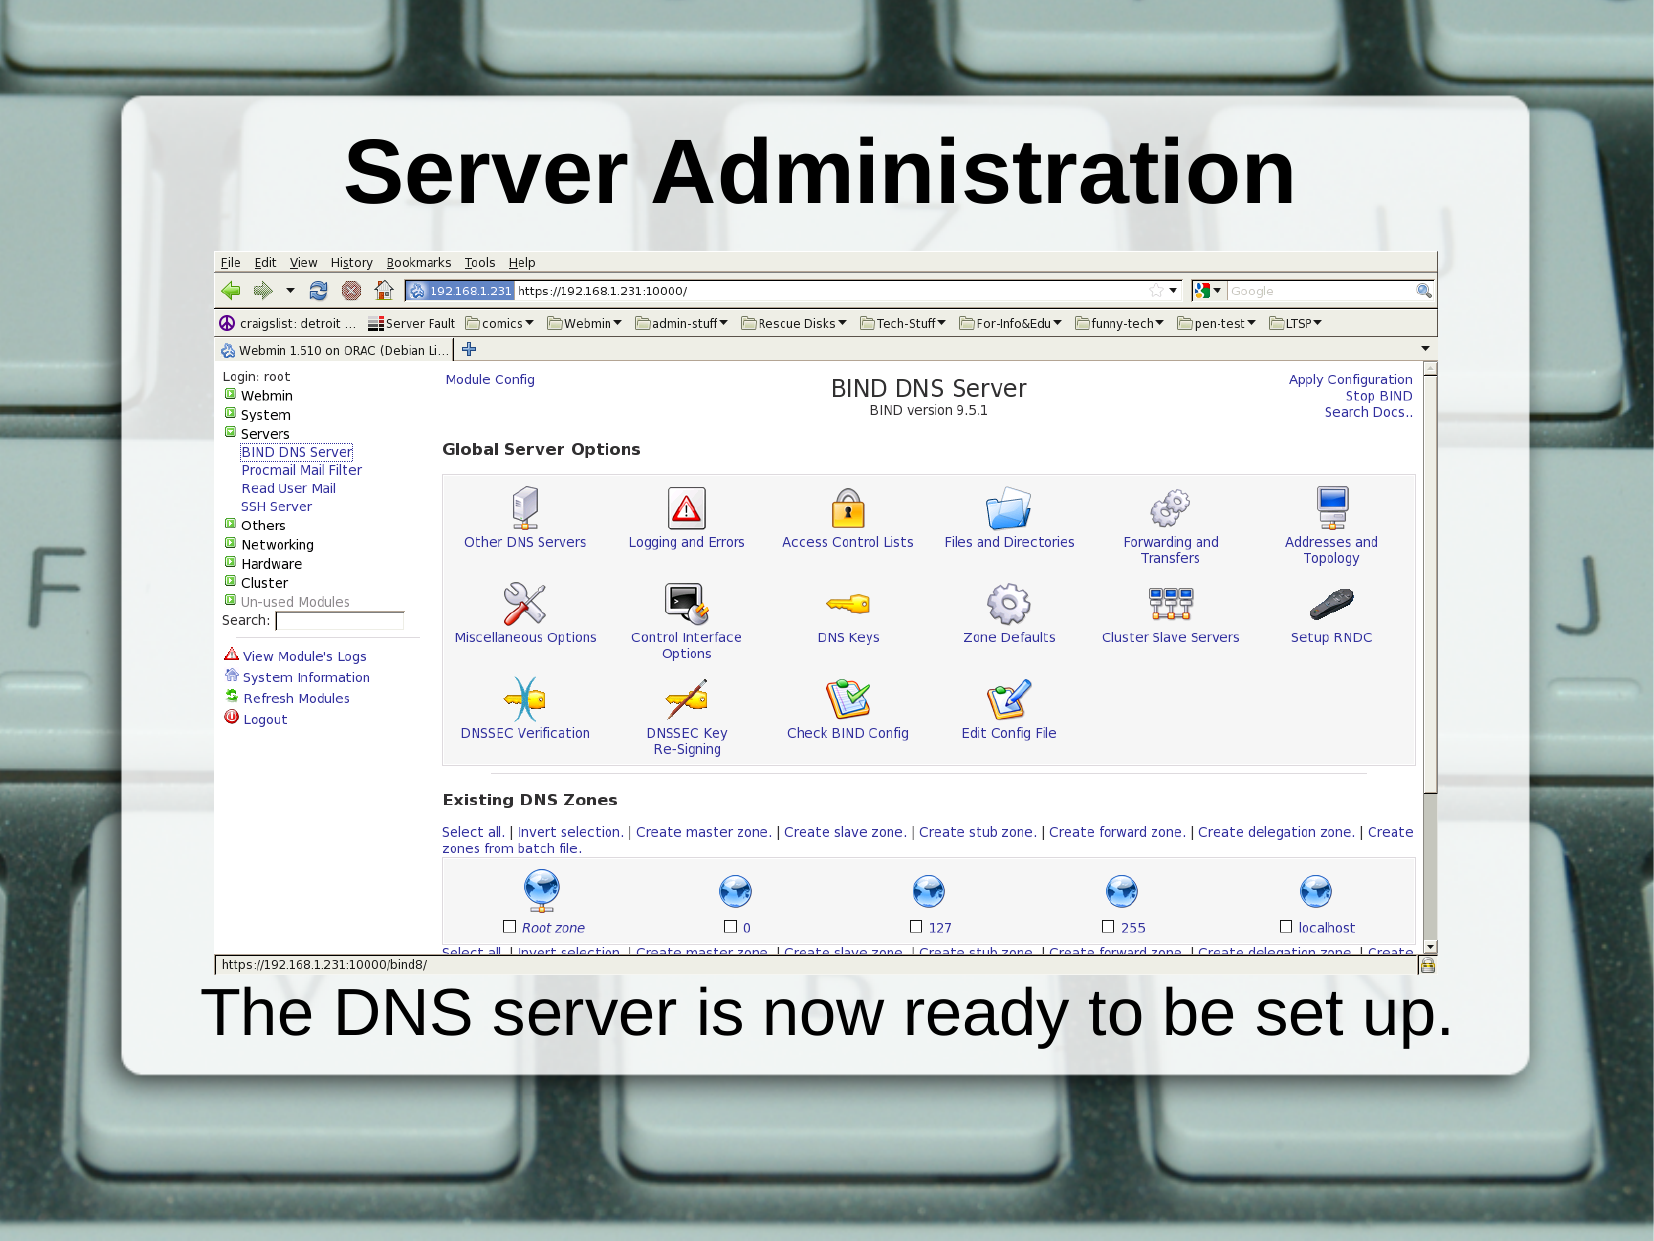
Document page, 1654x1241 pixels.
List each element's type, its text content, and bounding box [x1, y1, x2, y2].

list The DNS server is now ready to be set up. [150, 975, 1507, 1059]
title Server Administration [135, 112, 1506, 231]
picture [0, 0, 1654, 1241]
